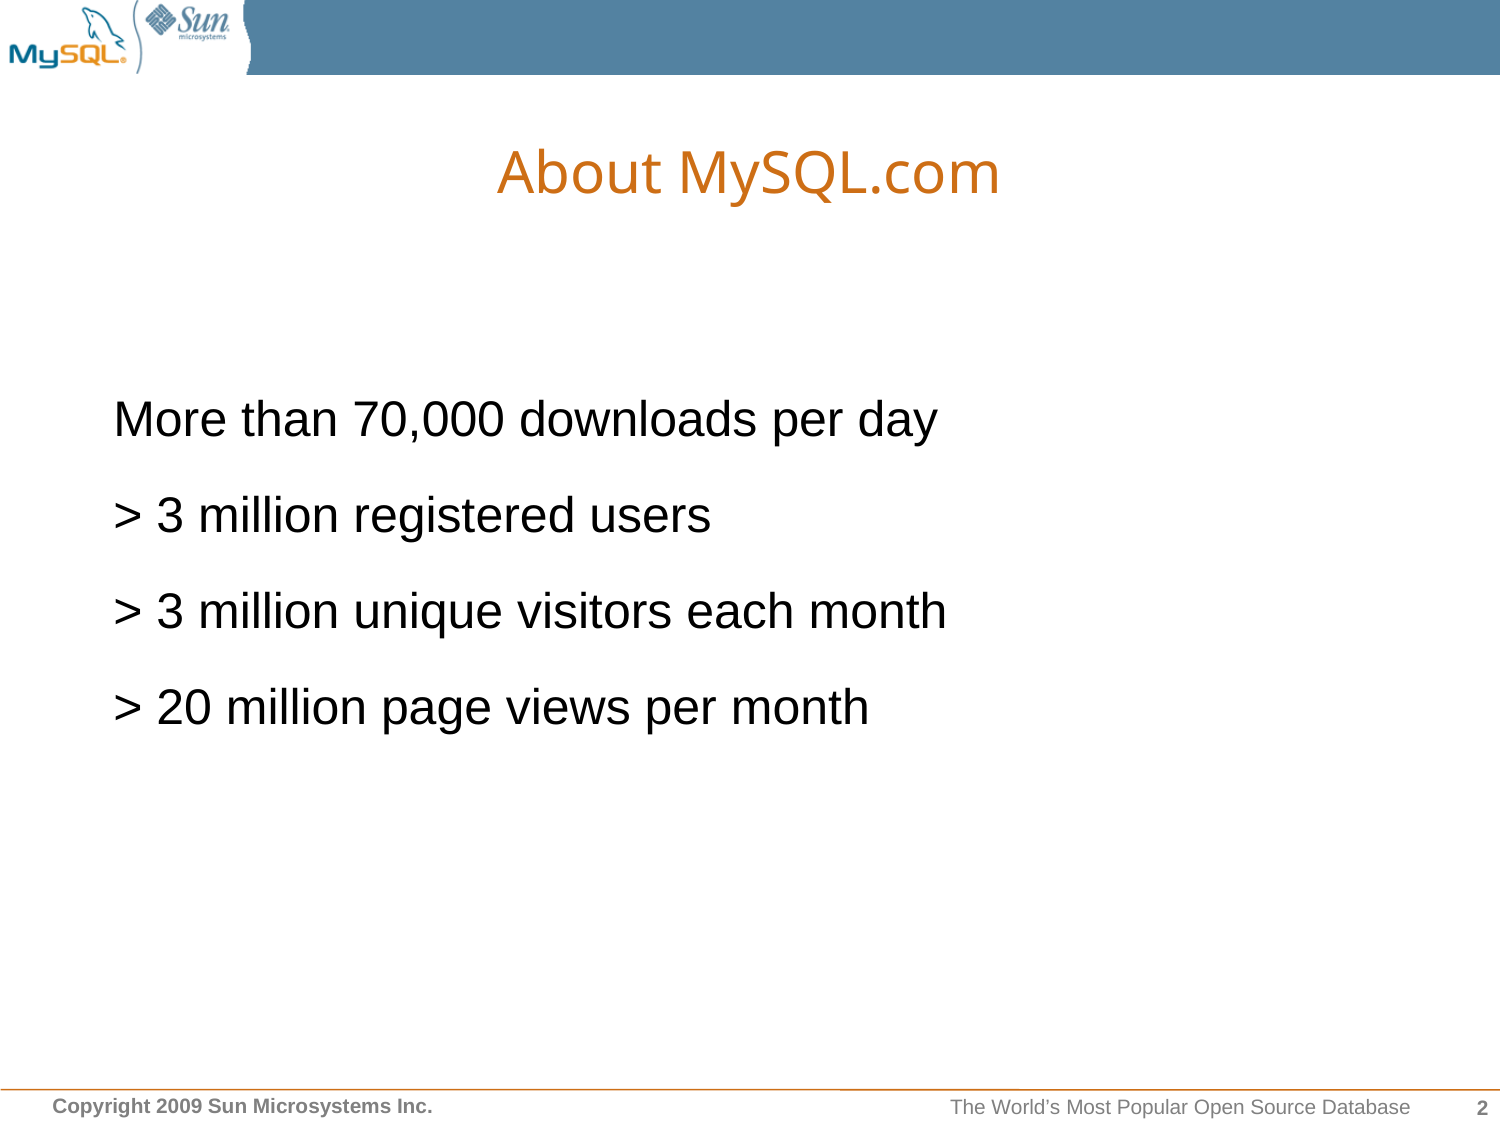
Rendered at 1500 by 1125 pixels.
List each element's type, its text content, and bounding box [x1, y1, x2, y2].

title About MySQL.com [0, 94, 1500, 218]
picture [0, 0, 1500, 75]
list More than 70,000 downloads per day > 3 million registered users > 3 million unique visitors each month > 20 million page views per month [113, 363, 1388, 886]
